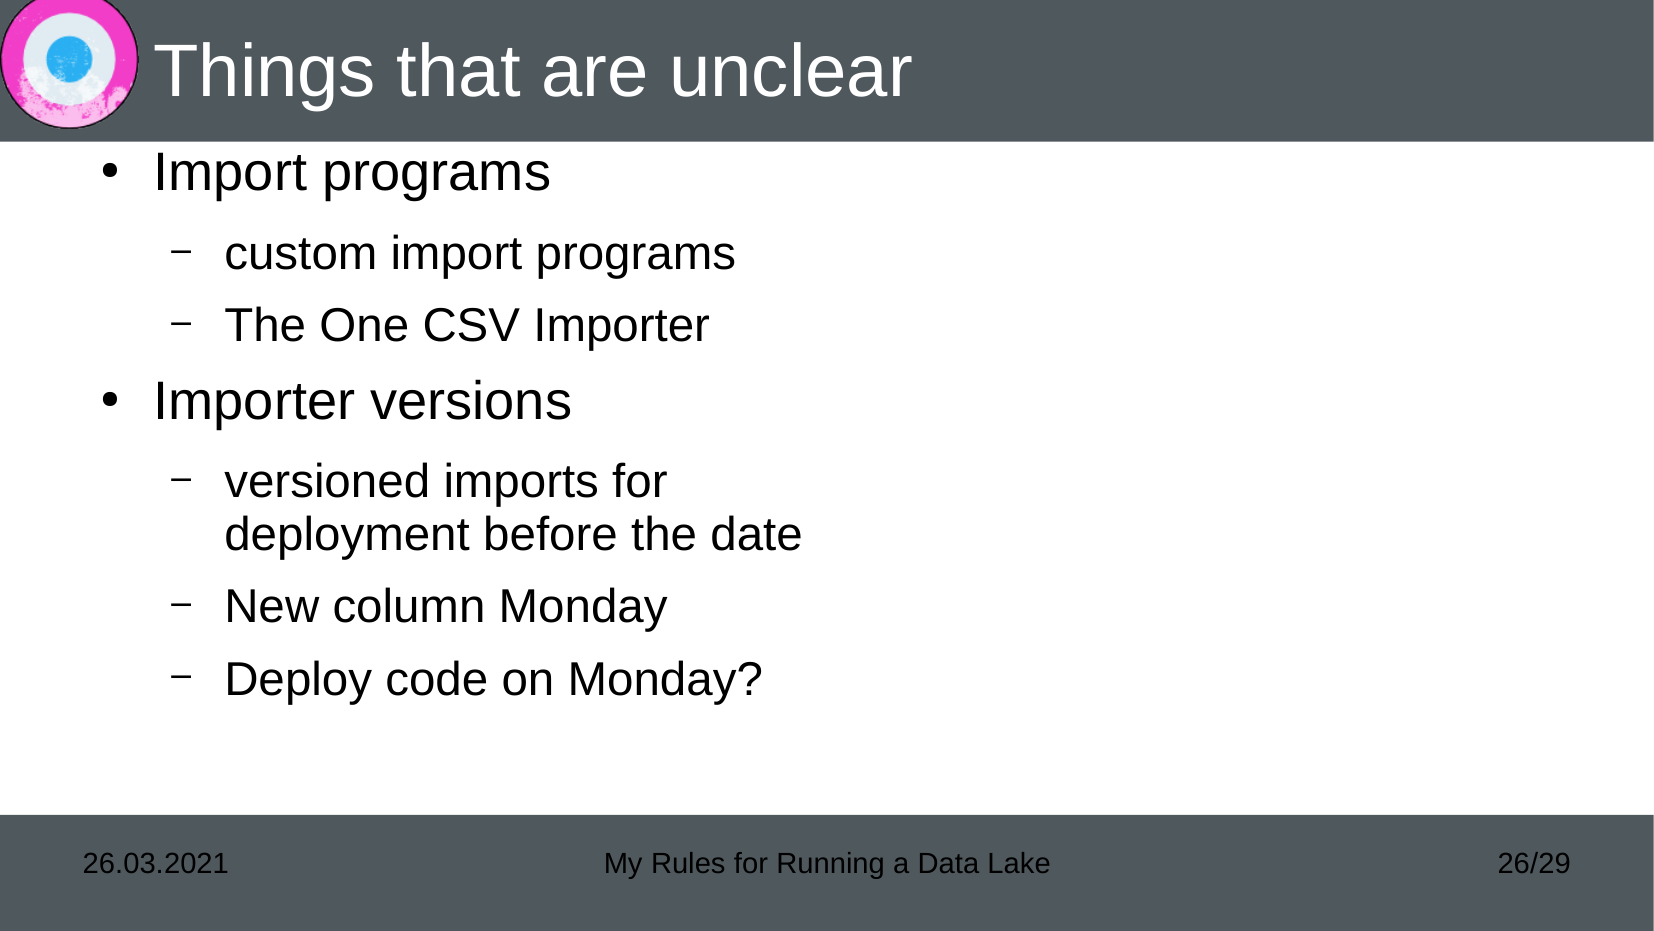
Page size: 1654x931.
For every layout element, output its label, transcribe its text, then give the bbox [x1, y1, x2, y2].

picture [0, 0, 228, 148]
list Import programs custom import programs The One CSV Importer Importer versions versioned imports for deployment before the date New column Monday Deploy code on Monday? [82, 141, 809, 815]
title Things that are unclear [153, 5, 1654, 136]
